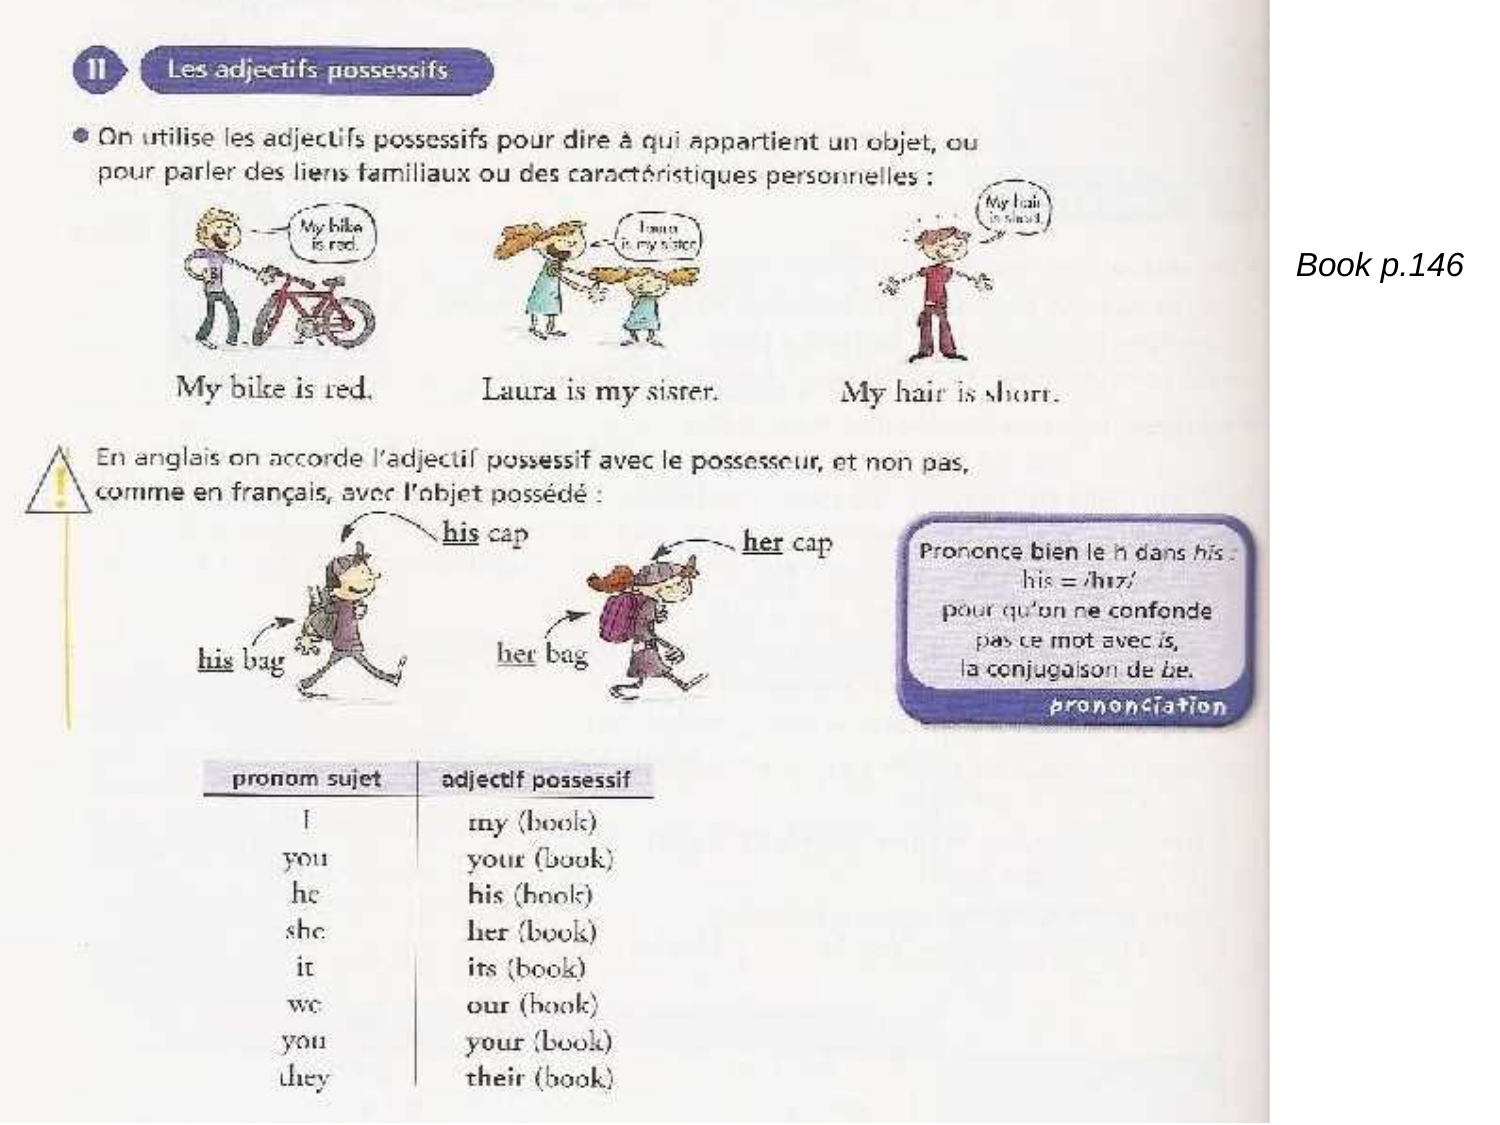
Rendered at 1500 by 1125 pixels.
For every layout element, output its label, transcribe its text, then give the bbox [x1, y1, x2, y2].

picture [0, 0, 1270, 1123]
text_box Book p.146 [1281, 236, 1480, 291]
